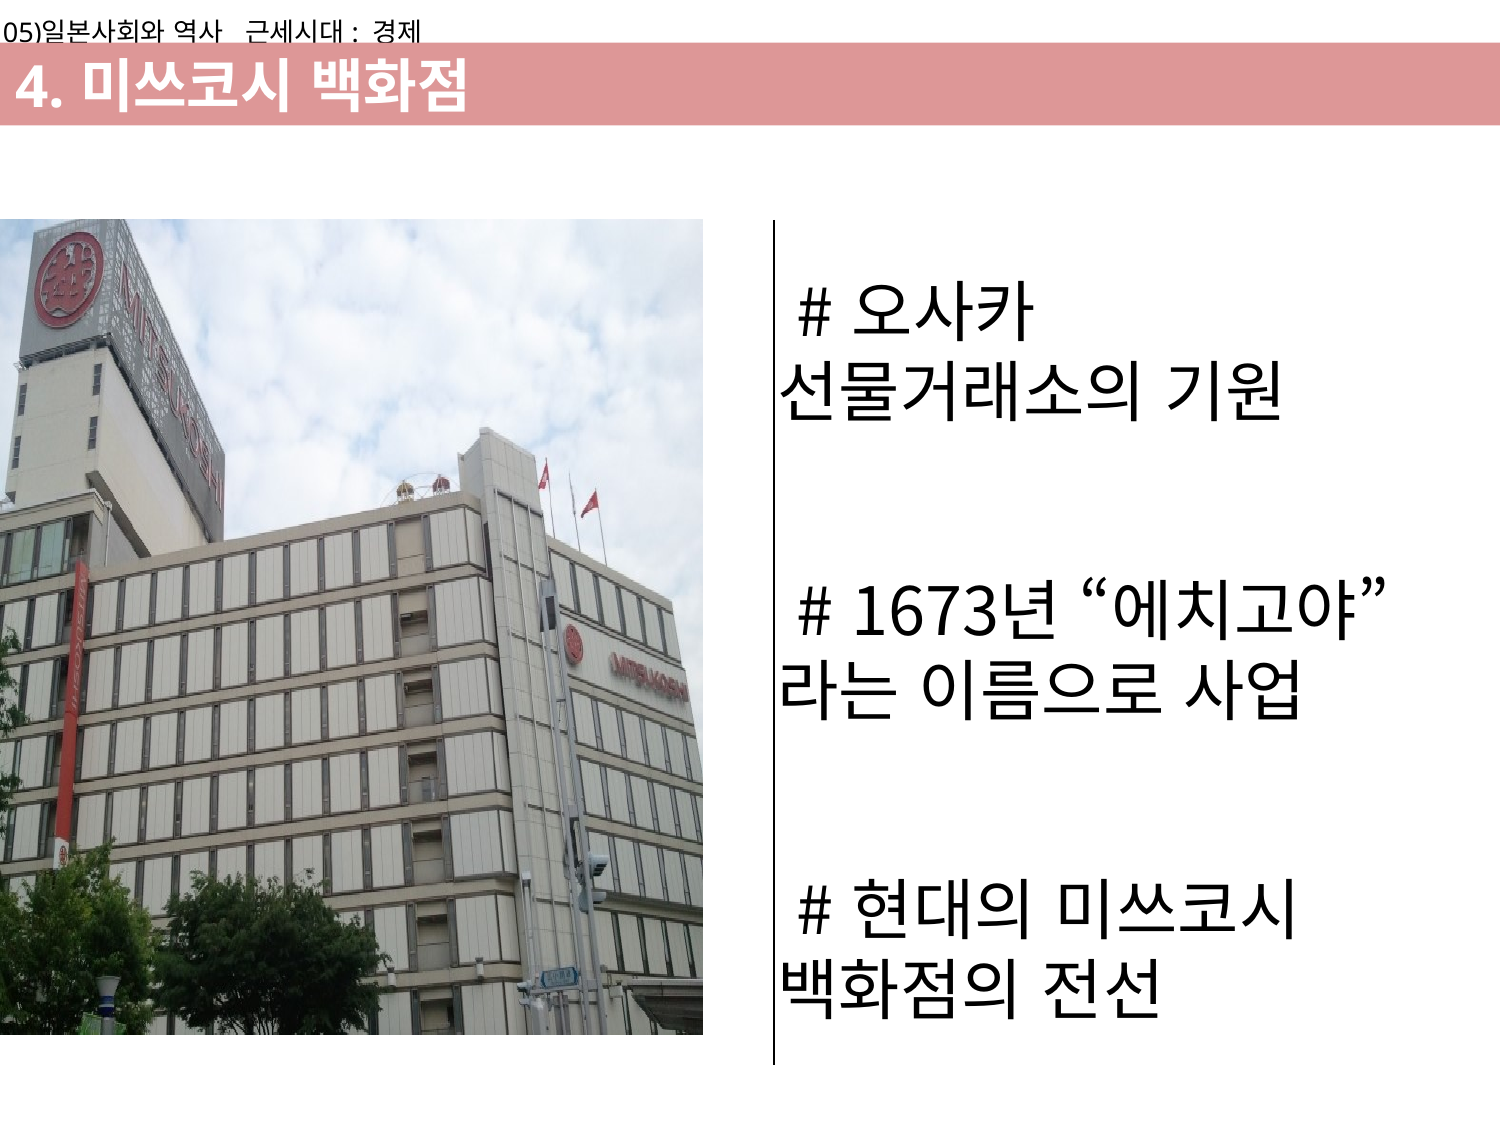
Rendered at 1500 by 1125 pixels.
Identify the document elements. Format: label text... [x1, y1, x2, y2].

text_box 4. 미쓰코시 백화점 [0, 42, 1500, 126]
list # 오사카 선물거래소의 기원 # 1673년 “에치고야” 라는 이름으로 사업 # 현대의 미쓰코시 백화점의 전선 [762, 262, 1425, 1005]
text_box 05)일본사회와 역사 근세시대 : 경제 [0, 7, 868, 42]
picture [0, 219, 703, 1035]
